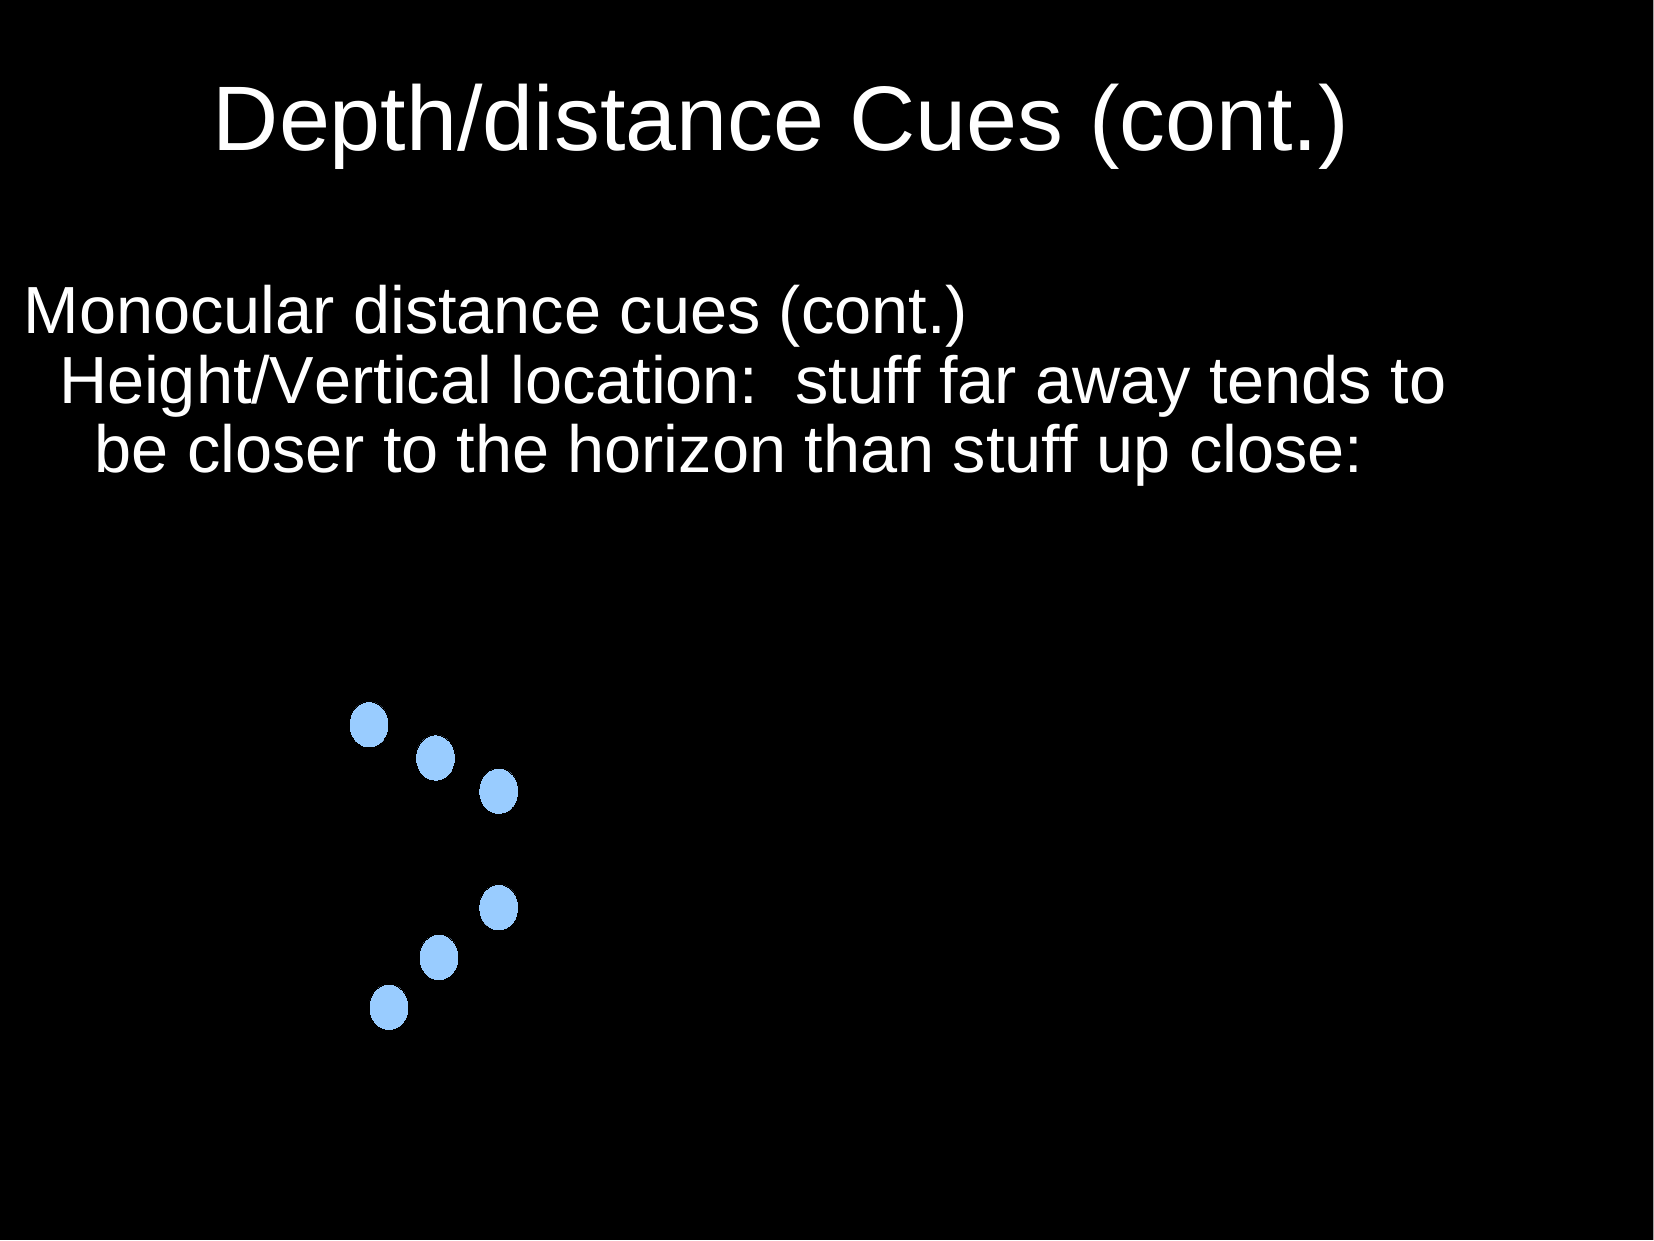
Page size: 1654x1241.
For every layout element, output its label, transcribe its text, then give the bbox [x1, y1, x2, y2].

text_box [349, 701, 389, 748]
text_box [369, 984, 409, 1031]
title Depth/distance Cues (cont.) [37, 17, 1526, 226]
text_box [478, 884, 519, 931]
text_box [418, 934, 459, 981]
text_box [415, 734, 456, 782]
text_box Monocular distance cues (cont.) Height/Vertical location: stuff far away tends to be closer to the horizon than stuff up close: [23, 277, 1513, 487]
text_box [478, 767, 519, 815]
